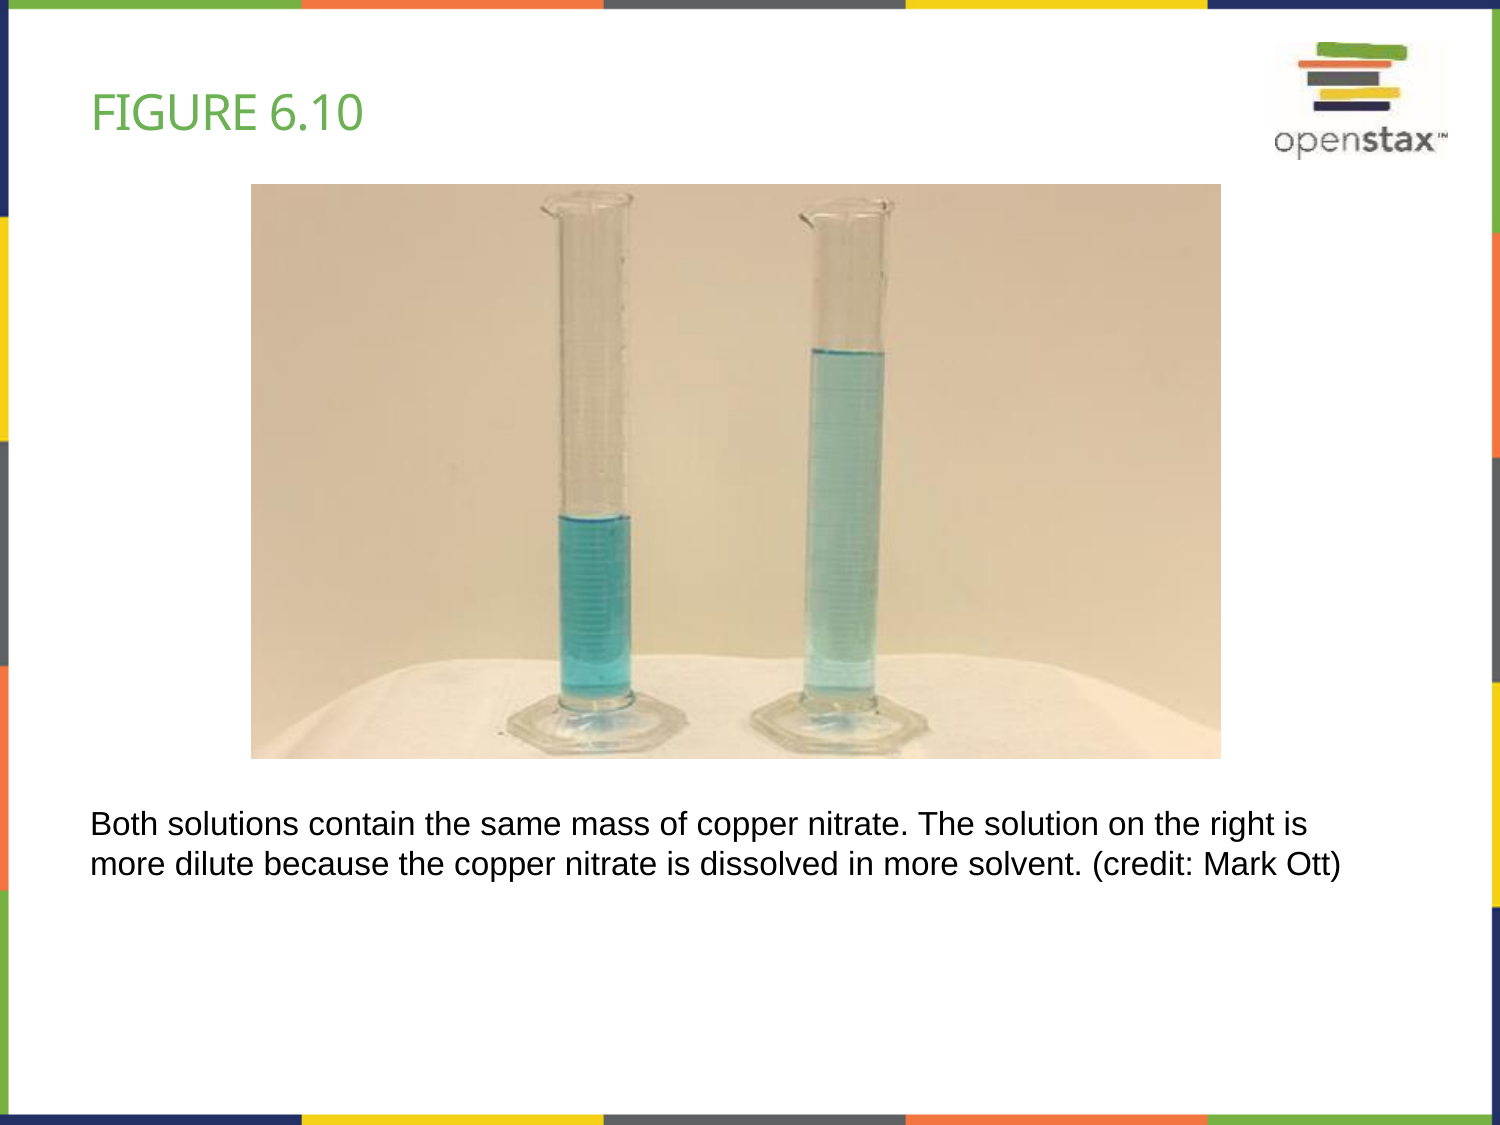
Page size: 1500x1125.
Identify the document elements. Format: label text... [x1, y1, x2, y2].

title Figure 6.10 [75, 39, 1398, 148]
picture [0, 0, 1500, 1125]
list Both solutions contain the same mass of copper nitrate. The solution on the right is more dilute because the copper nitrate is dissolved in more solvent. (credit: Mark Ott) [75, 794, 1398, 986]
